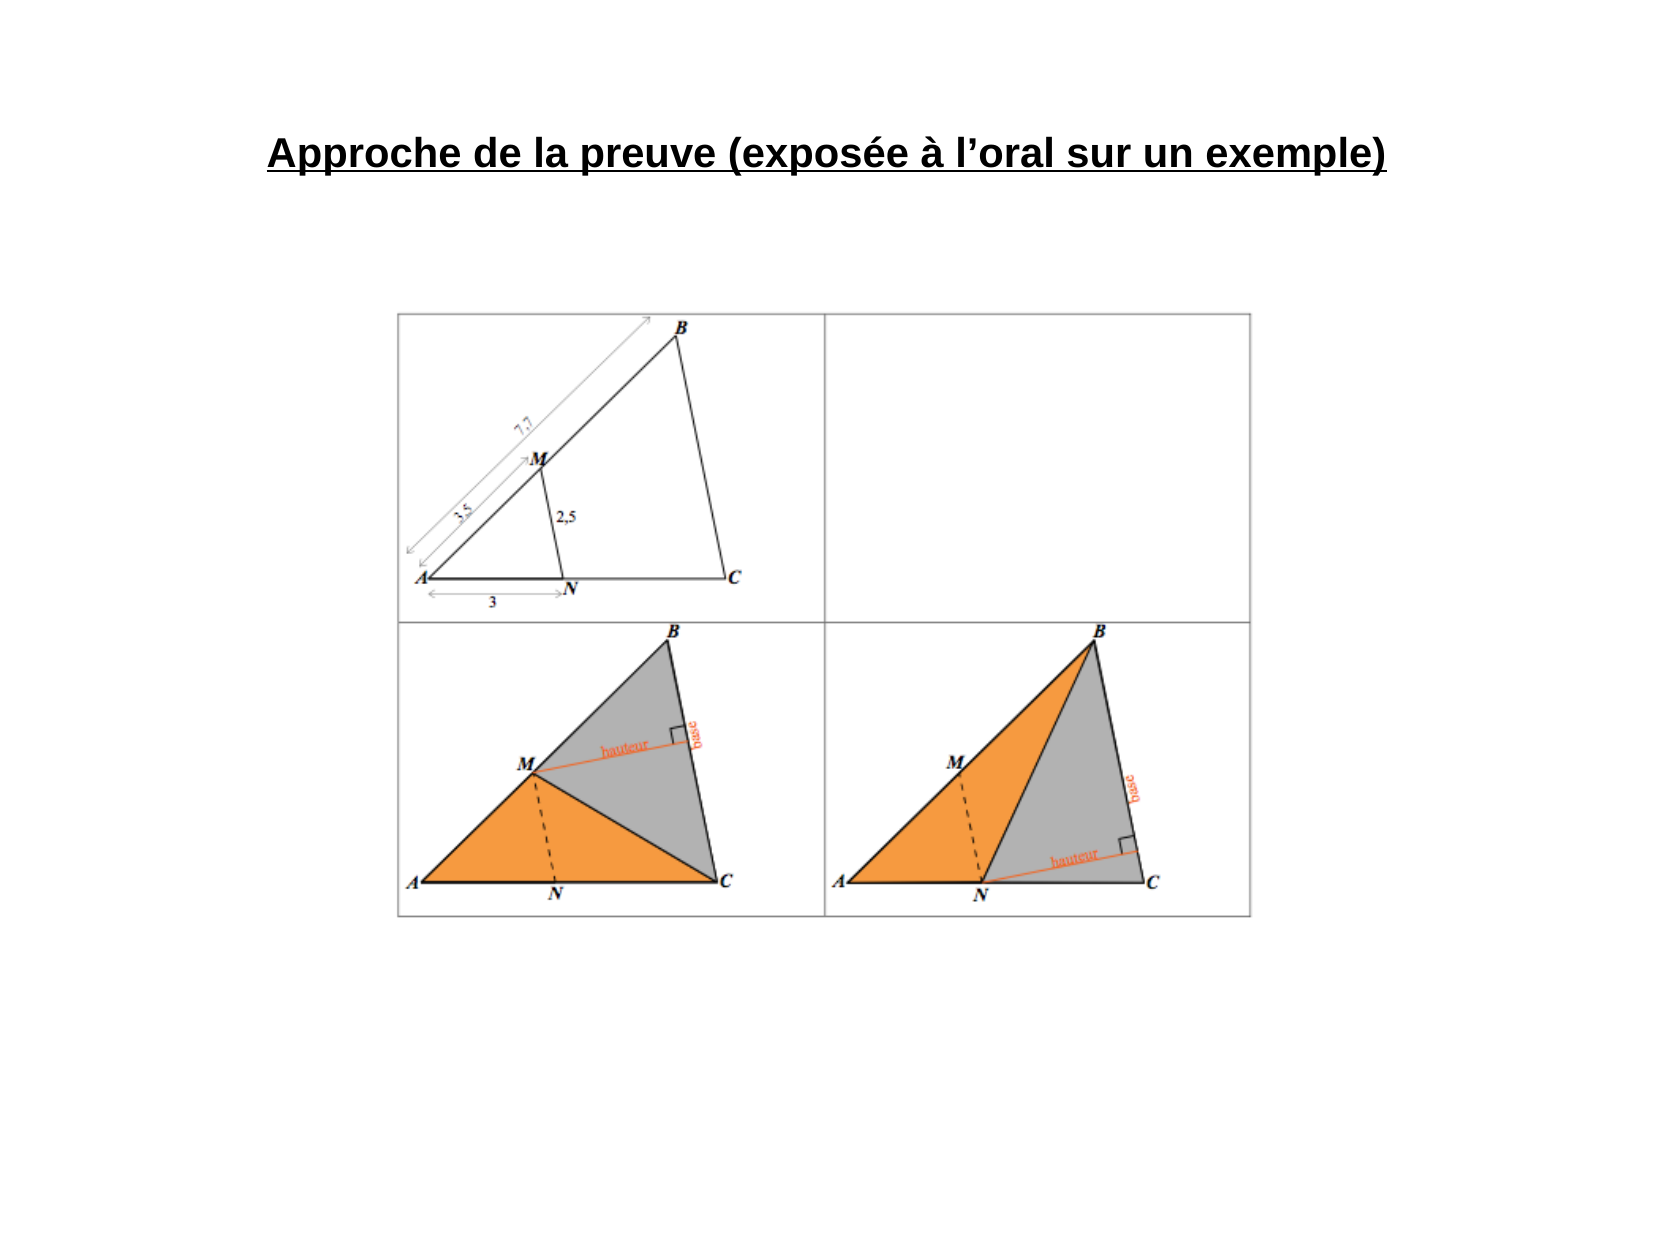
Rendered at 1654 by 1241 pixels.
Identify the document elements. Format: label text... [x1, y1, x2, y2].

title Approche de la preuve (exposée à l’oral sur un exemple) [82, 49, 1571, 257]
chart [82, 290, 1571, 1010]
picture [388, 309, 1262, 927]
